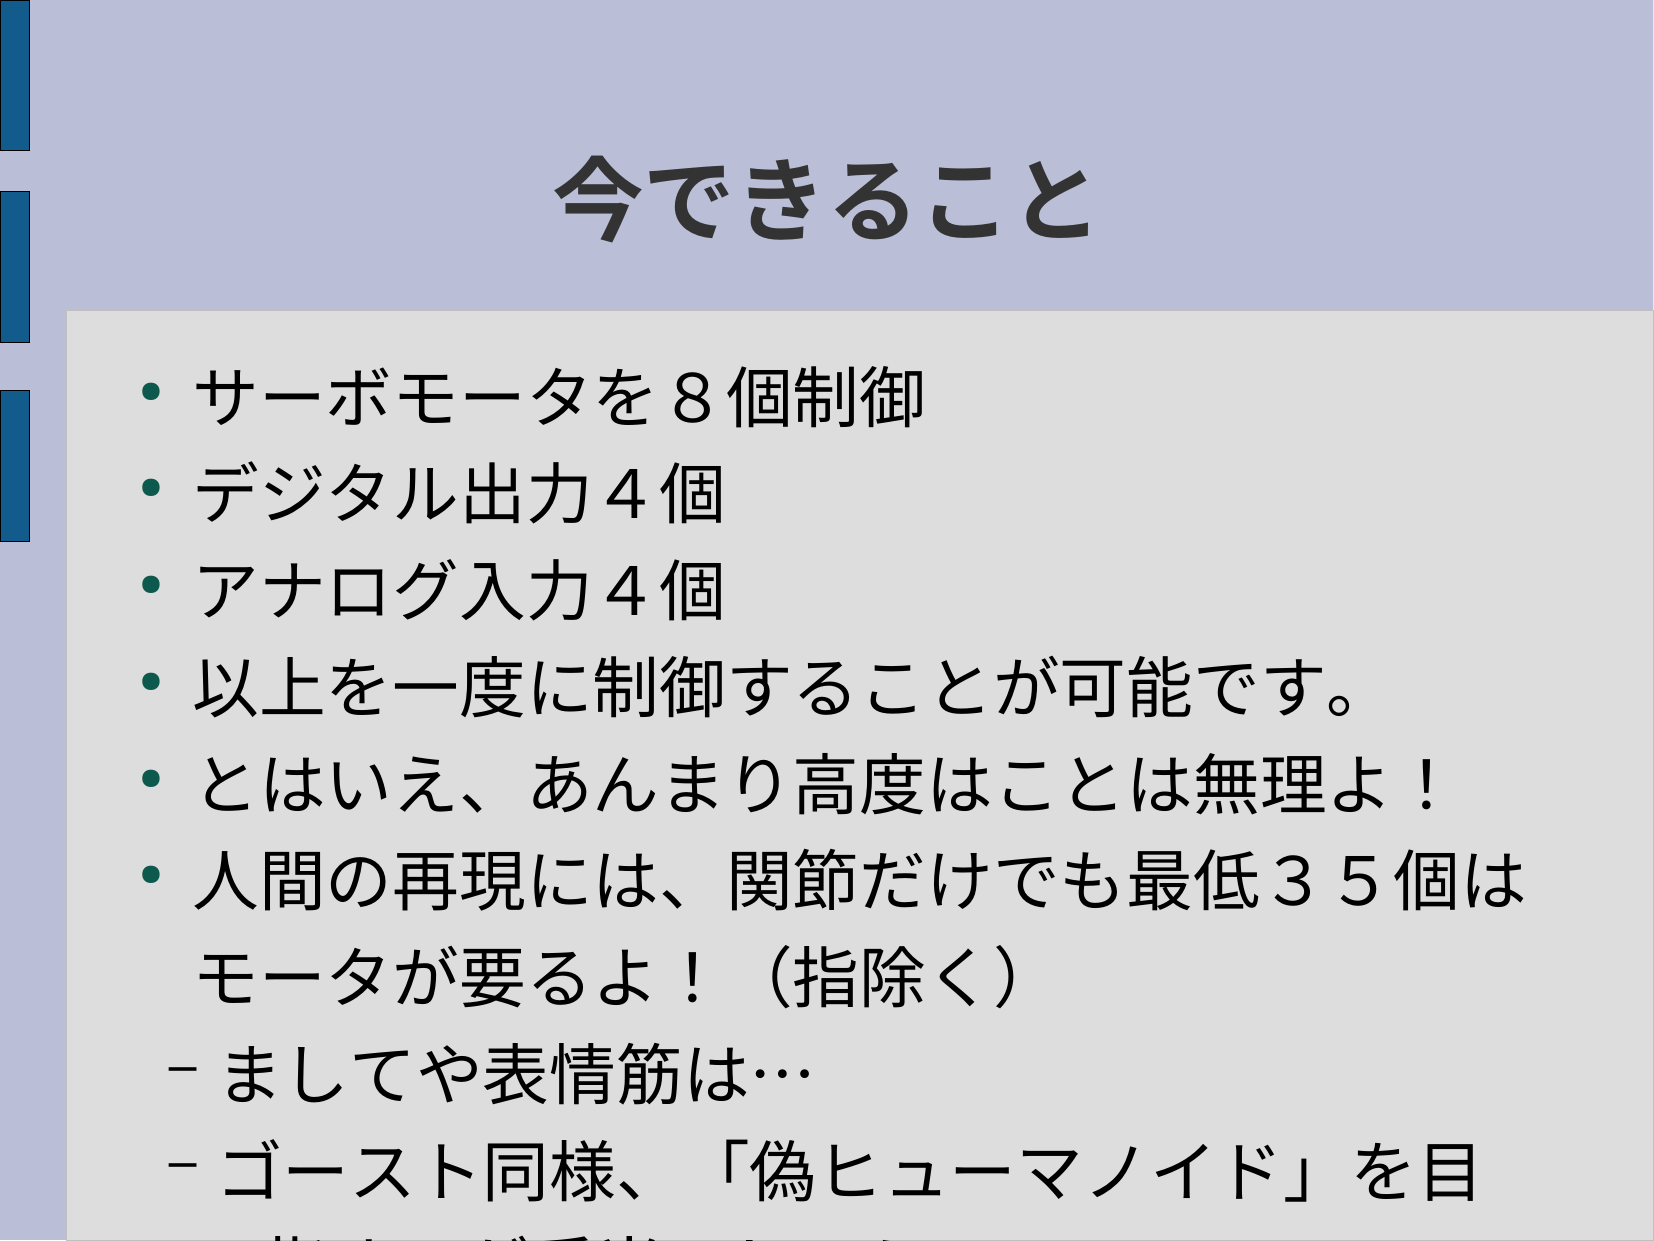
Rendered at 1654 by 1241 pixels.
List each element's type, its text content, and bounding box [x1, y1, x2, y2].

list サーボモータを８個制御 デジタル出力４個 アナログ入力４個 以上を一度に制御することが可能です。 とはいえ、あんまり高度はことは無理よ！ 人間の再現には、関節だけでも最低３５個はモータが要るよ！（指除く） ましてや表情筋は… ゴースト同様、「偽ヒューマノイド」を目指すのが妥当でしょう。 [121, 344, 1534, 1112]
title 今できること [121, 98, 1534, 291]
